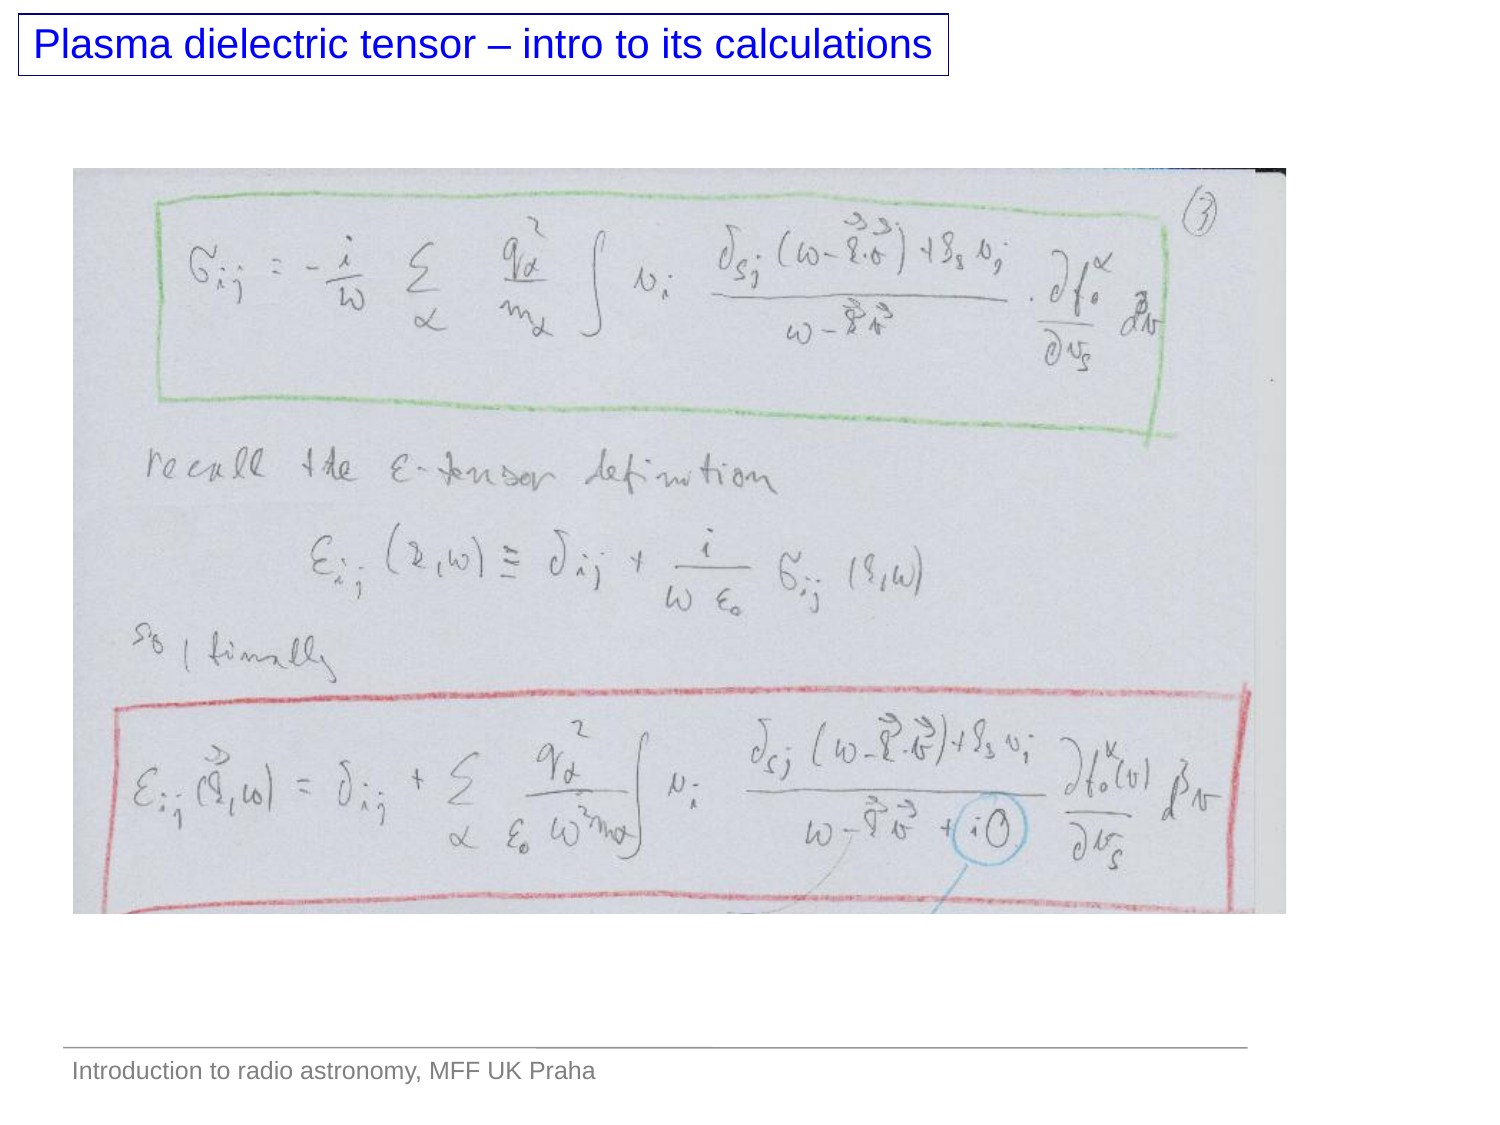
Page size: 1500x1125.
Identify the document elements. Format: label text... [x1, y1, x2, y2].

picture [73, 168, 1287, 914]
text_box Plasma dielectric tensor – intro to its calculations [18, 14, 949, 76]
